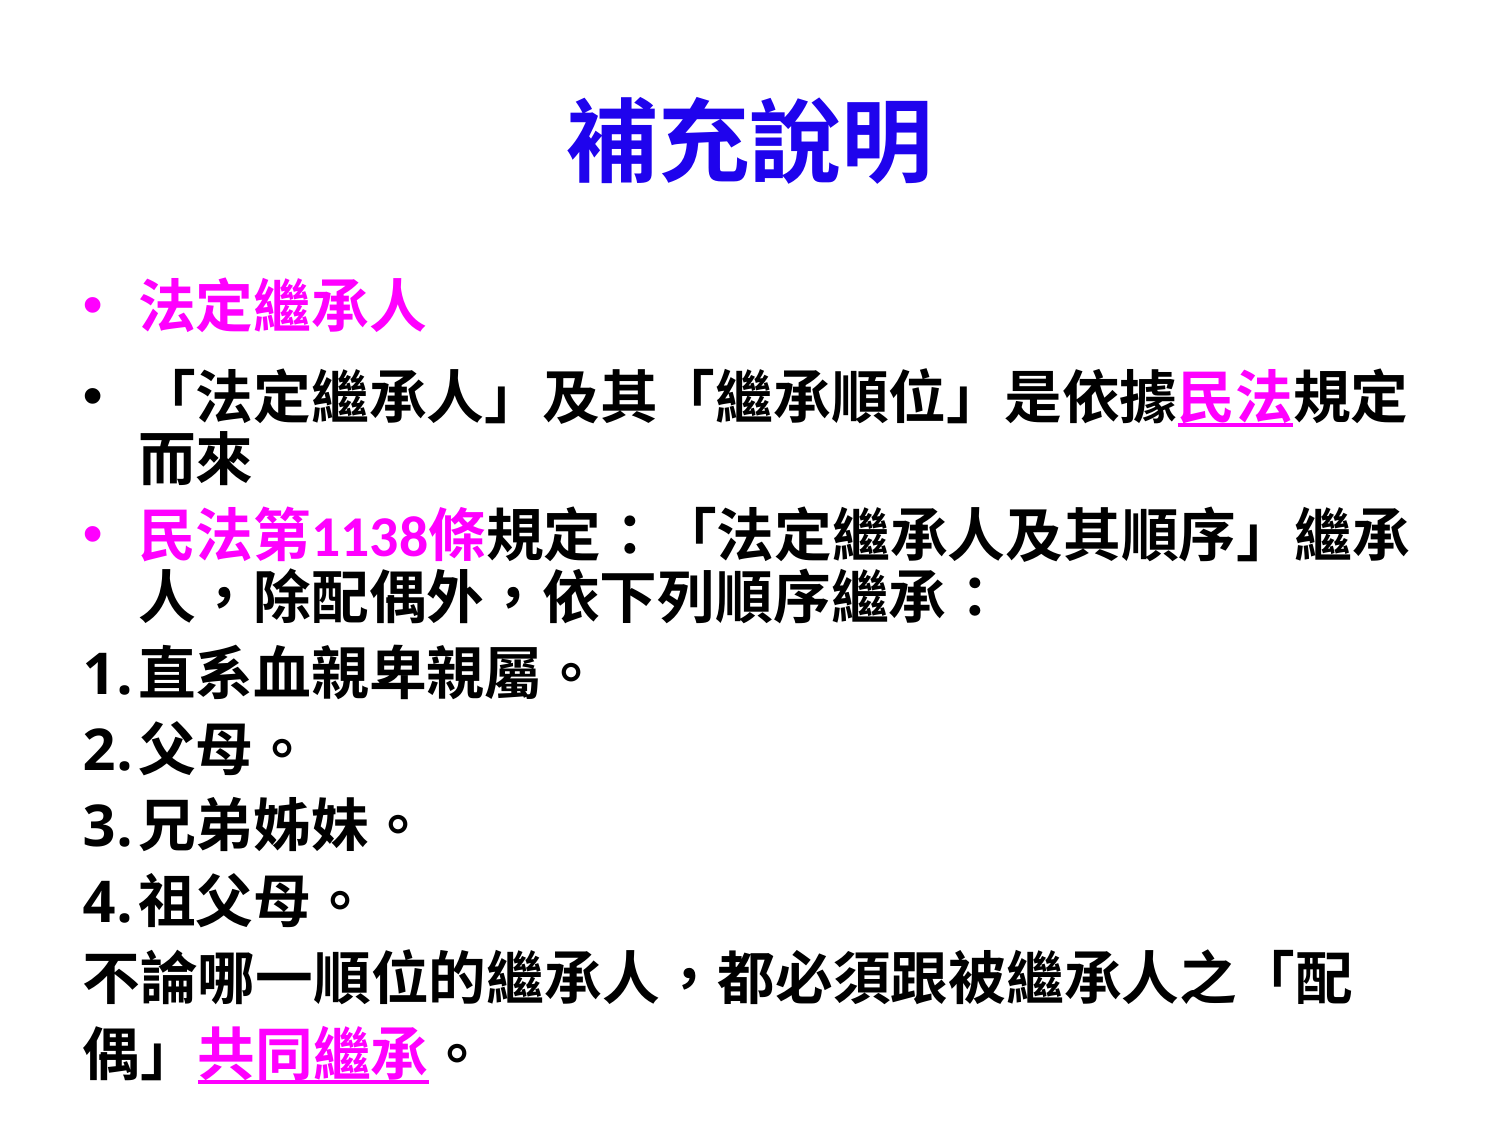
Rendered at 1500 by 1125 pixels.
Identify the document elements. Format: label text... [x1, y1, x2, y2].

list 法定繼承人 「法定繼承人」及其「繼承順位」是依據民法規定而來 民法第1138條規定：「法定繼承人及其順序」繼承人，除配偶外，依下列順序繼承： 直系血親卑親屬。 父母。 兄弟姊妹。 祖父母。 不論哪一順位的繼承人，都必須跟被繼承人之「配 偶」共同繼承。 [75, 262, 1426, 1106]
title 補充說明 [75, 45, 1426, 233]
